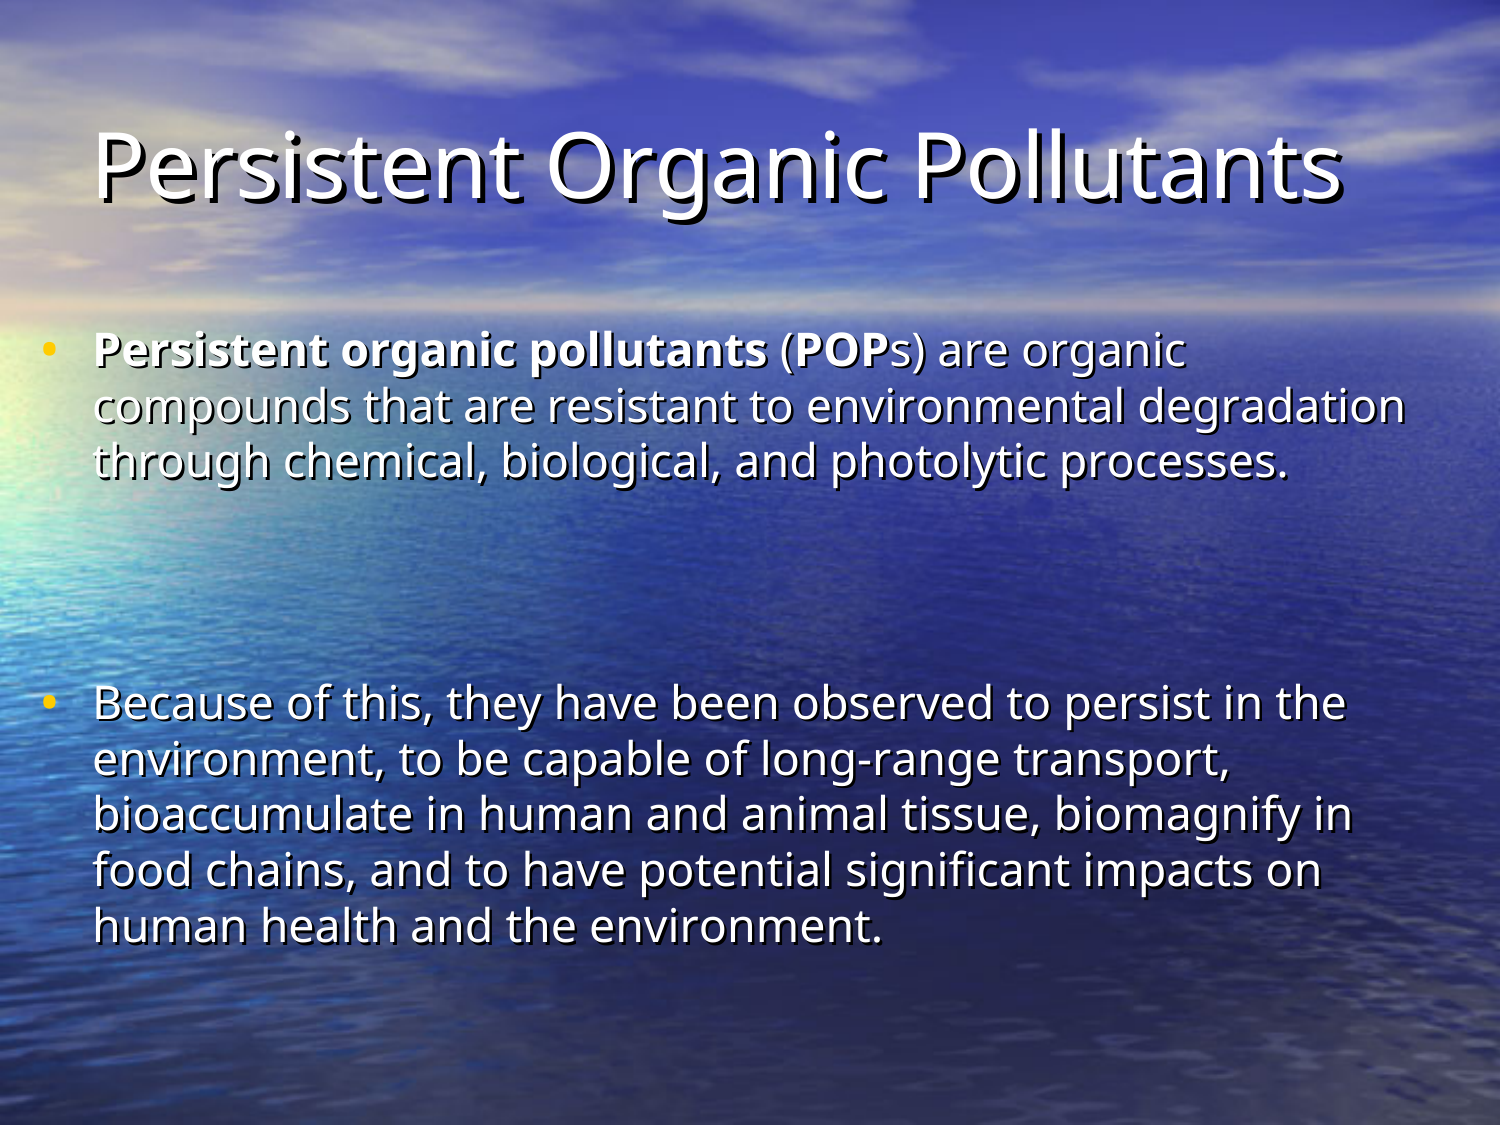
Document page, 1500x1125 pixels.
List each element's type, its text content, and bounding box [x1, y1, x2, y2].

picture [0, 0, 1500, 1125]
list Persistent organic pollutants (POPs) are organic compounds that are resistant to environmental degradation through chemical, biological, and photolytic processes. Because of this, they have been observed to persist in the environment, to be capable of long-range transport, bioaccumulate in human and animal tissue, biomagnify in food chains, and to have potential significant impacts on human health and the environment. [24, 312, 1425, 988]
title Persistent Organic Pollutants [75, 43, 1426, 279]
